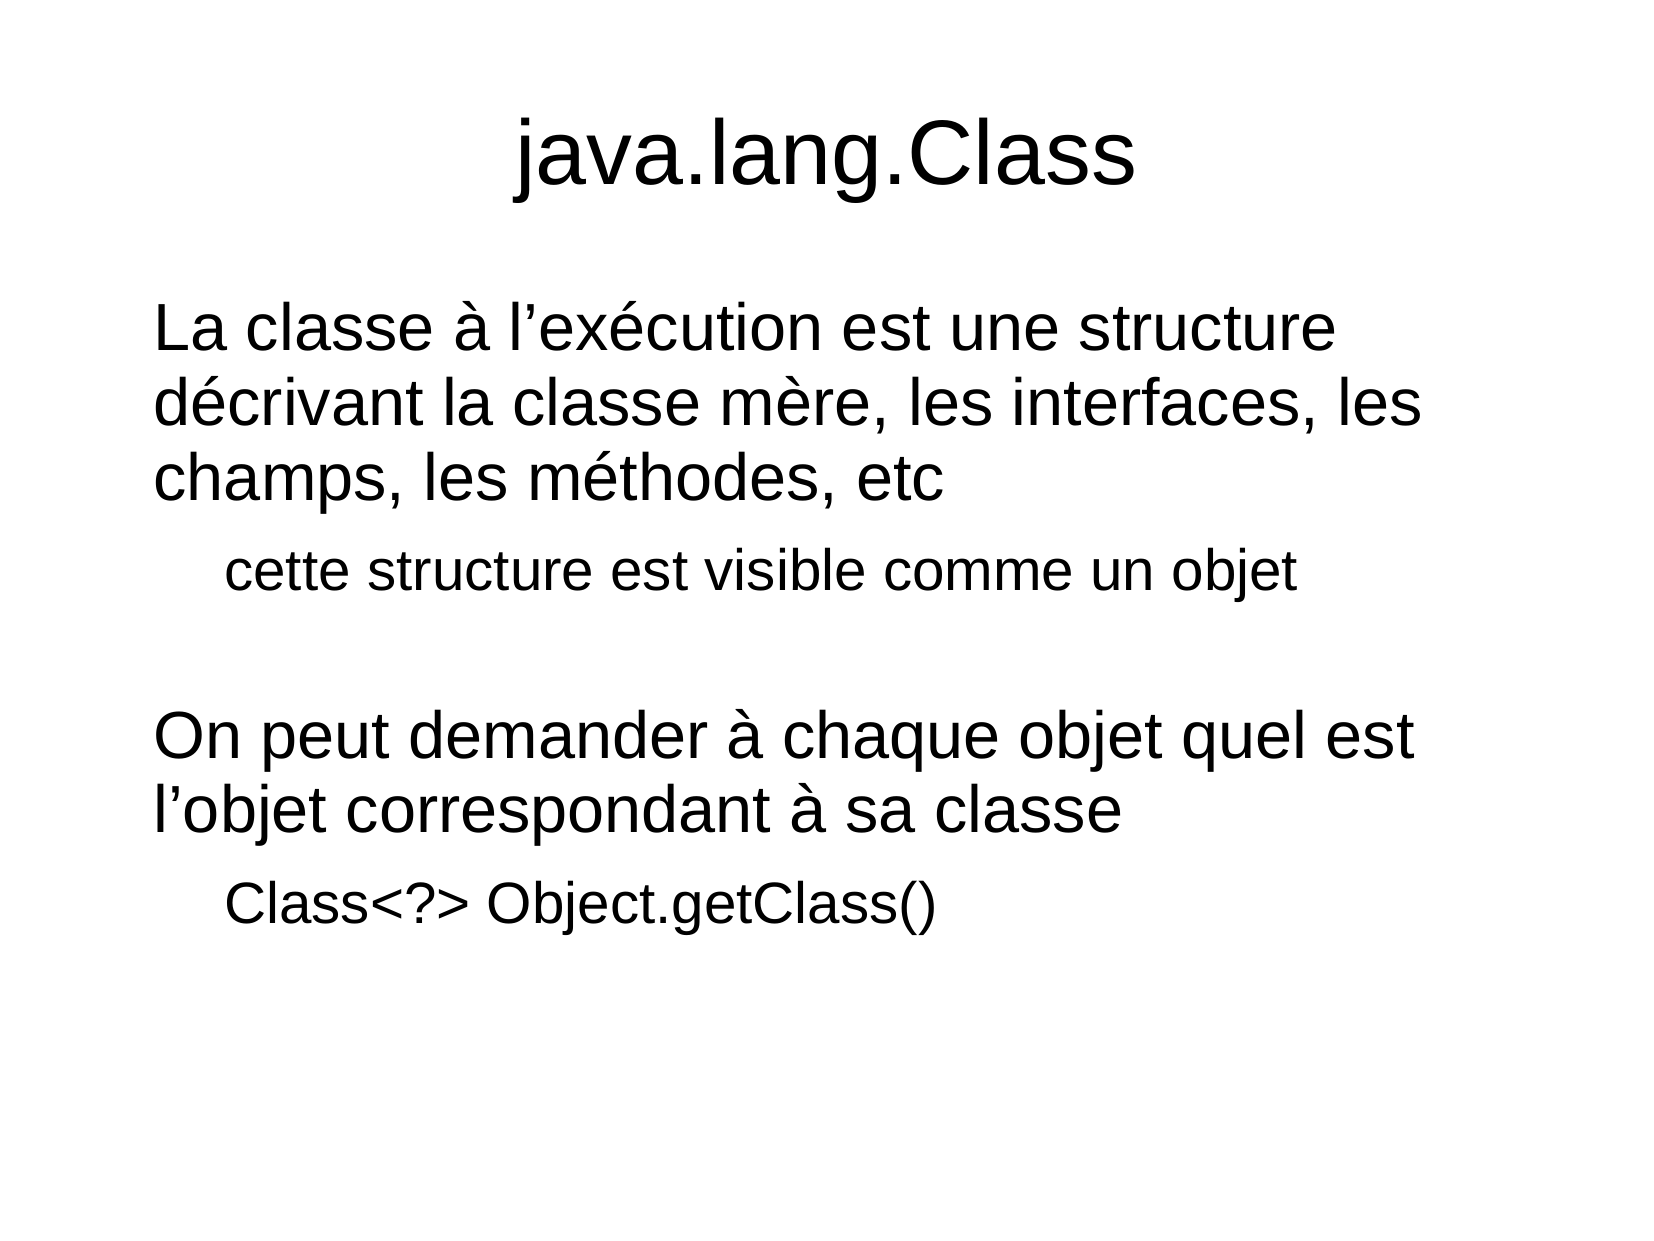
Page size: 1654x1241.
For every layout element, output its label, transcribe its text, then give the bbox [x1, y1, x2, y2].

title java.lang.Class [82, 49, 1571, 257]
list La classe à l’exécution est une structure décrivant la classe mère, les interfaces, les champs, les méthodes, etc cette structure est visible comme un objet On peut demander à chaque objet quel est l’objet correspondant à sa classe Class<?> Object.getClass() [82, 290, 1571, 1156]
